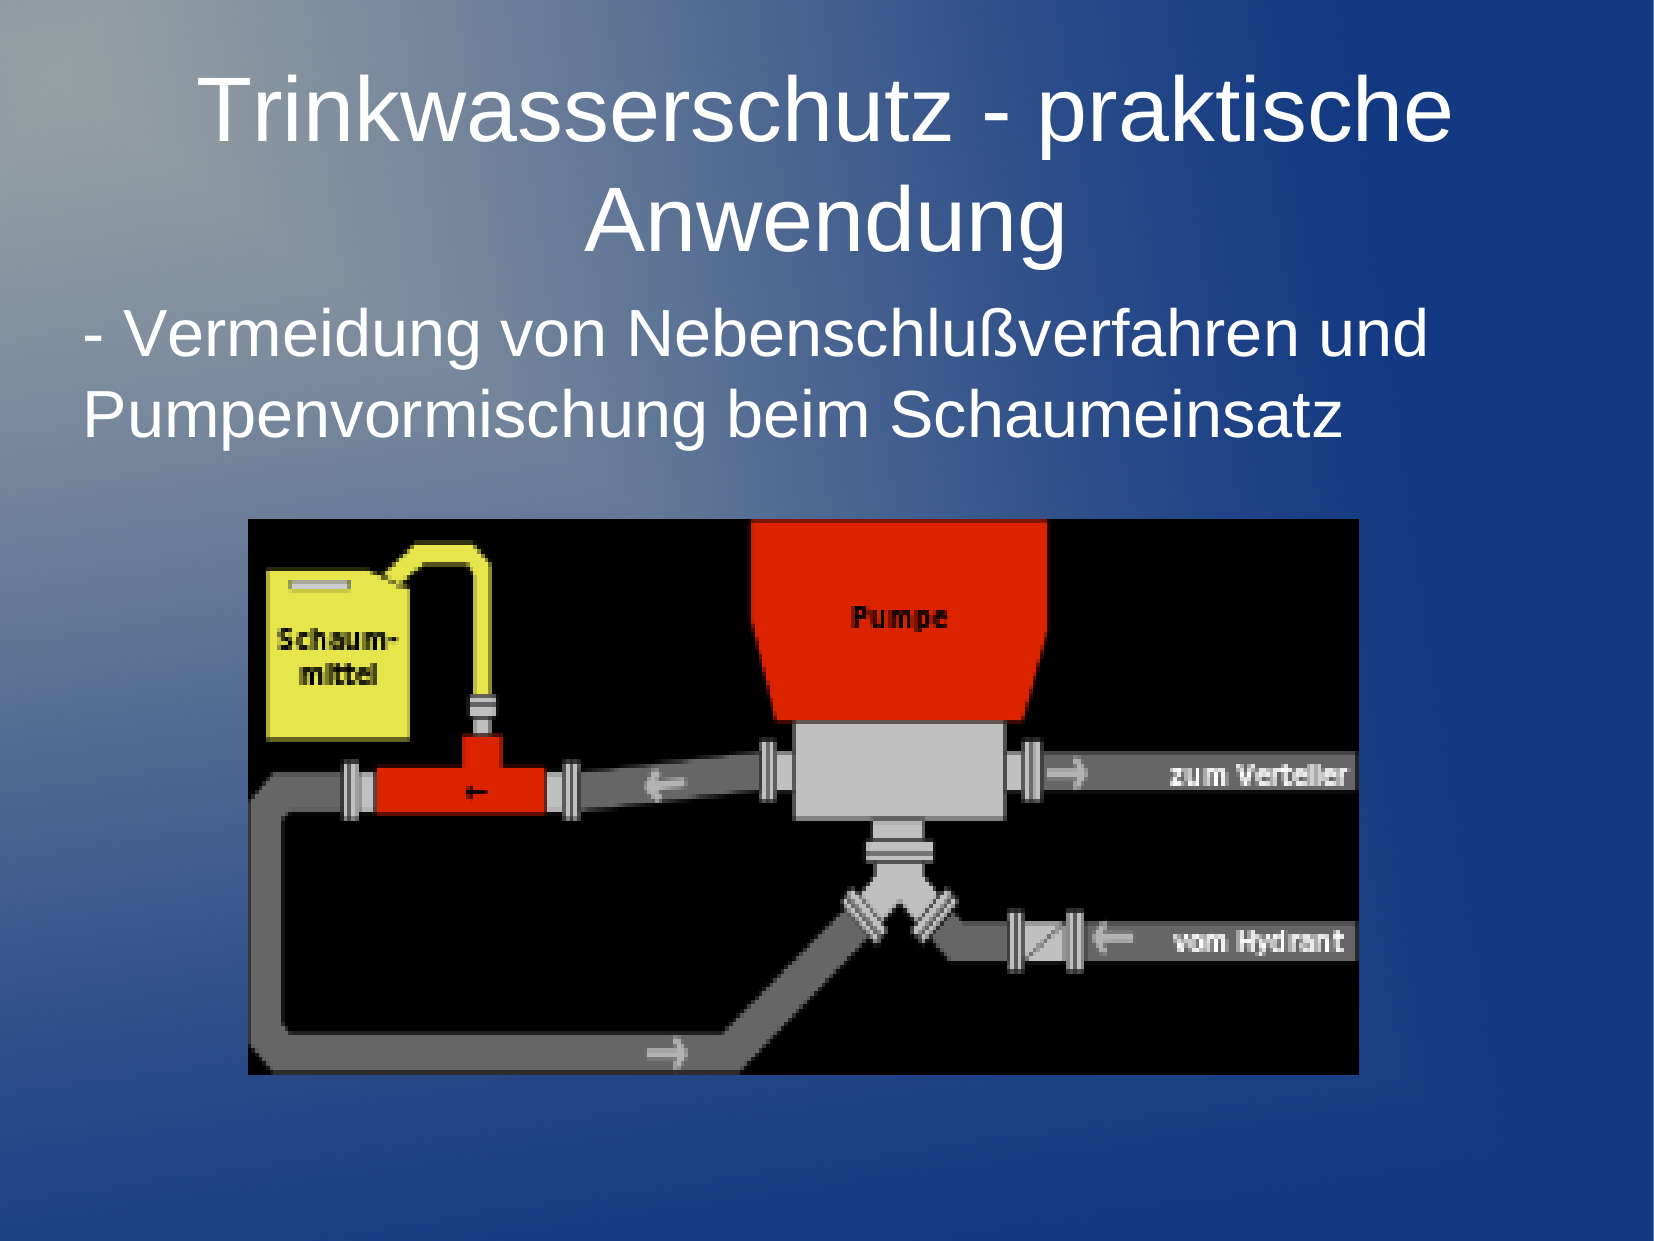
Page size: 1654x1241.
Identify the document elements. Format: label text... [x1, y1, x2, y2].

title Trinkwasserschutz - praktische Anwendung [82, 49, 1571, 257]
list - Vermeidung von Nebenschlußverfahren und Pumpenvormischung beim Schaumeinsatz [82, 290, 1571, 1109]
picture [248, 519, 1359, 1075]
